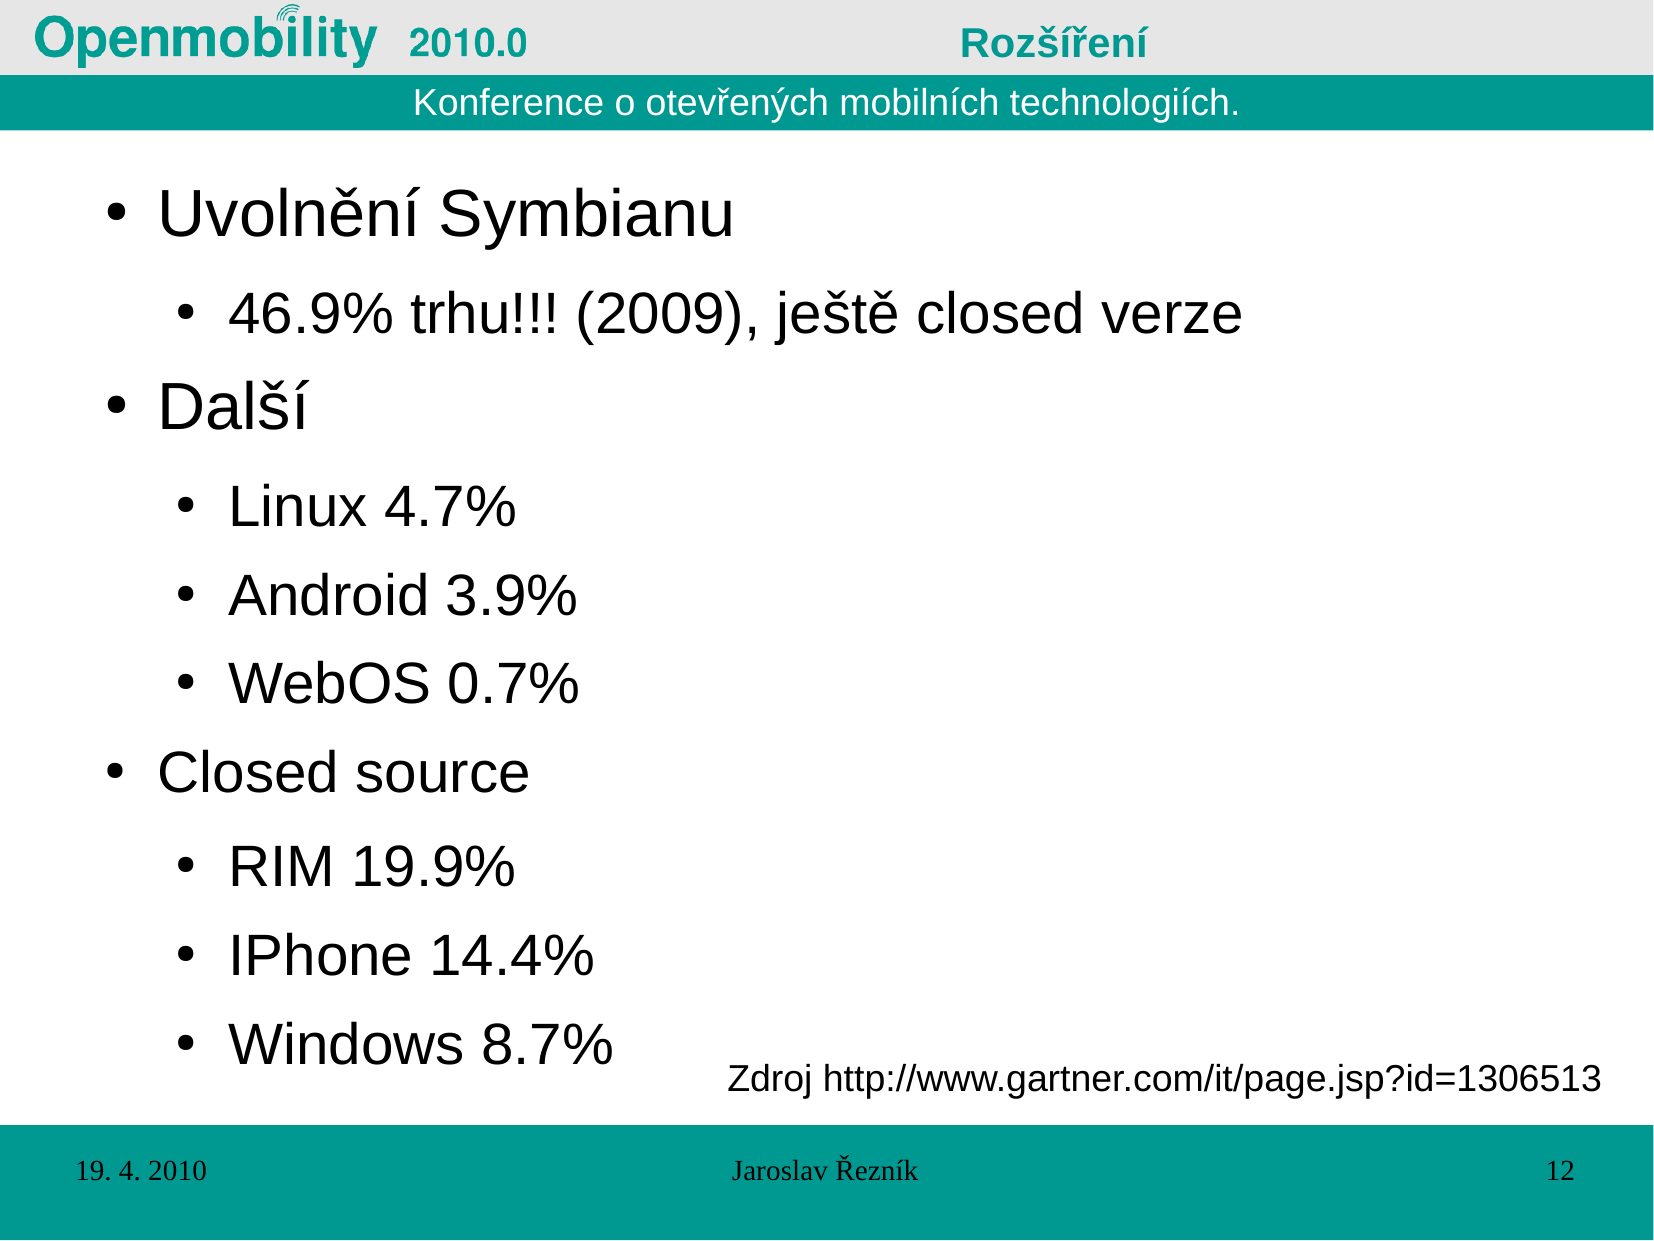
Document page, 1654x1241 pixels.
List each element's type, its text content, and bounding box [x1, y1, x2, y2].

list Uvolnění Symbianu 46.9% trhu!!! (2009), ještě closed verze Další Linux 4.7% Android 3.9% WebOS 0.7% Closed source RIM 19.9% IPhone 14.4% Windows 8.7% [86, 176, 1576, 1104]
picture [35, 4, 526, 68]
title Rozšíření [570, 19, 1538, 68]
text_box Zdroj http://www.gartner.com/it/page.jsp?id=1306513 [712, 1050, 1620, 1107]
